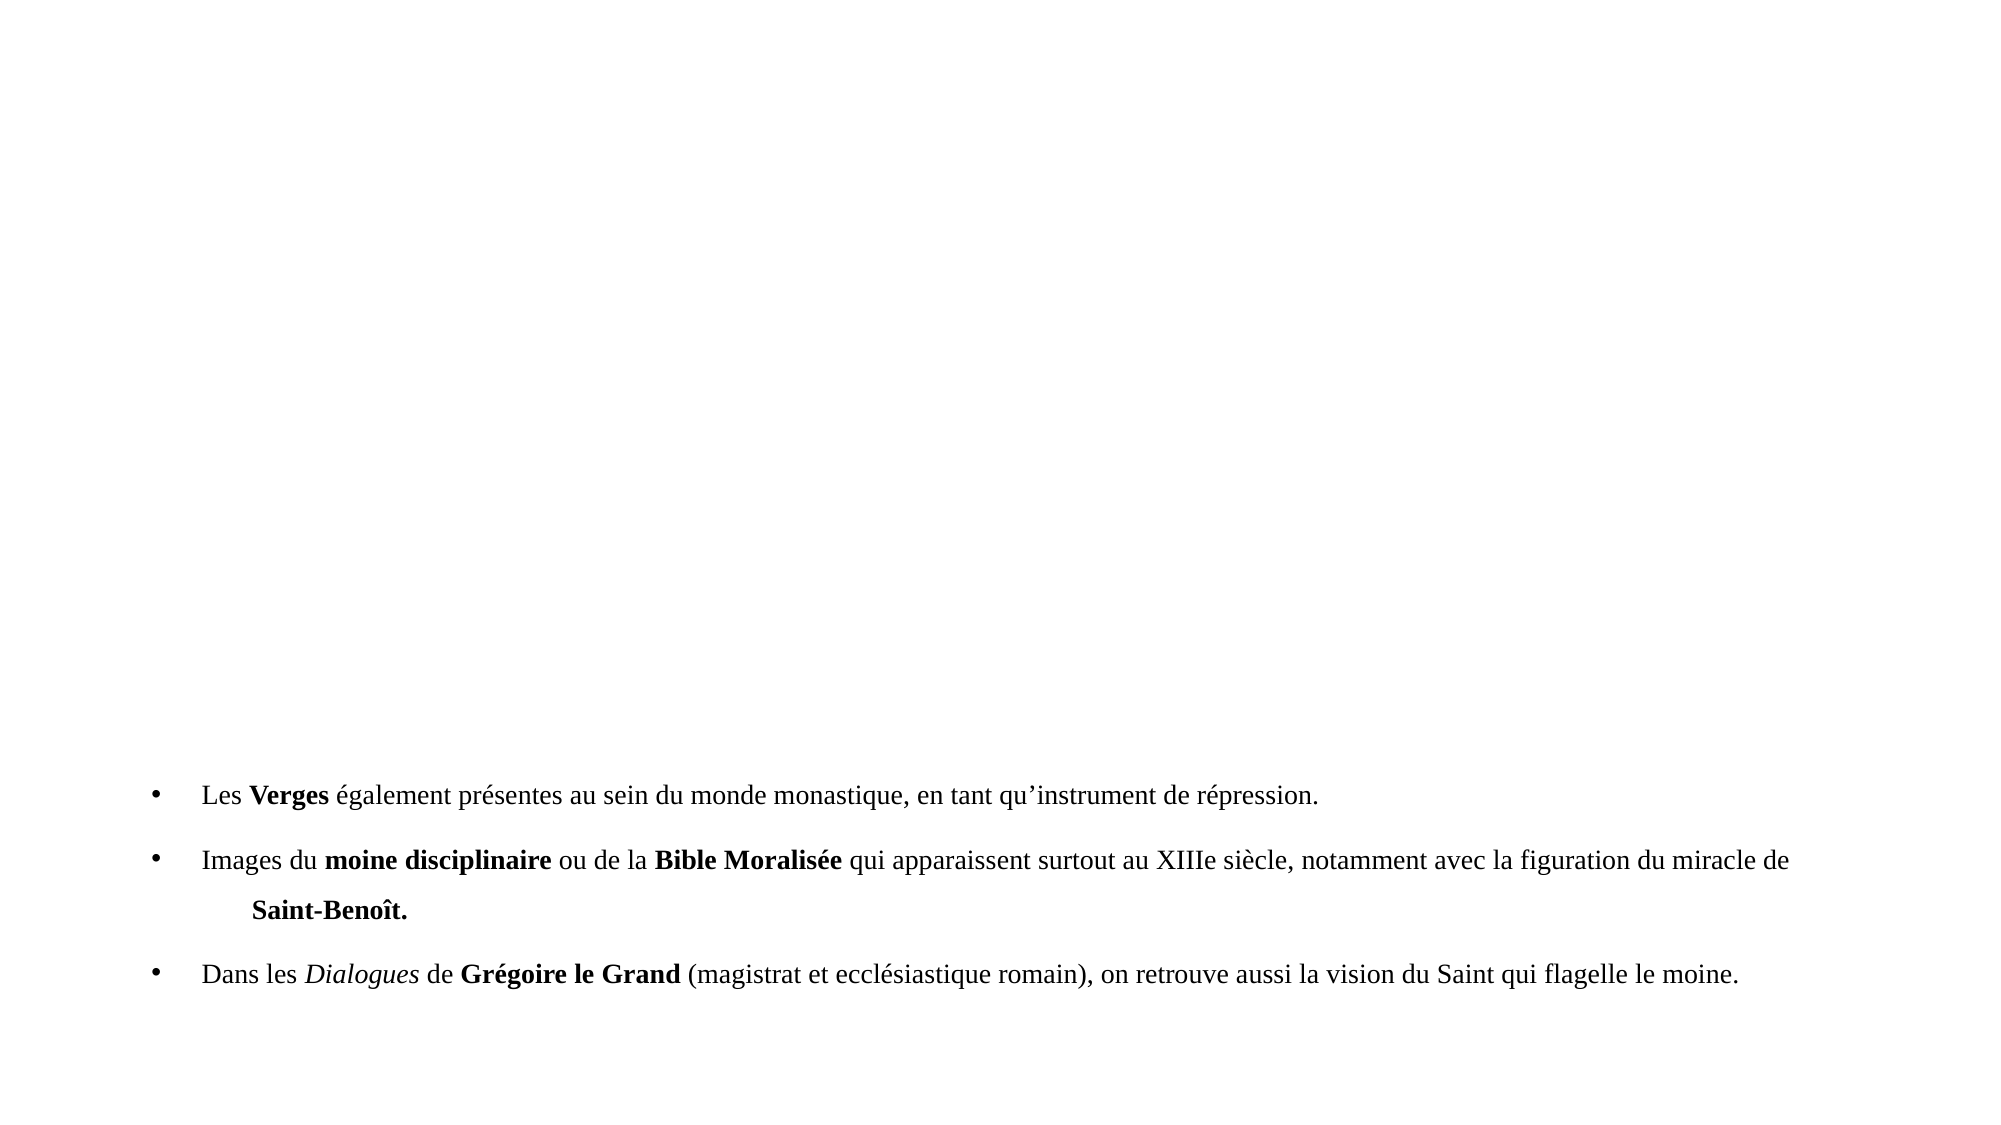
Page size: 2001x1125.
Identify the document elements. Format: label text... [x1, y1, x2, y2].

list Les Verges également présentes au sein du monde monastique, en tant qu’instrument de répression. Images du moine disciplinaire ou de la Bible Moralisée qui apparaissent surtout au XIIIe siècle, notamment avec la figuration du miracle de Saint-Benoît. Dans les Dialogues de Grégoire le Grand (magistrat et ecclésiastique romain), on retrouve aussi la vision du Saint qui flagelle le moine. [66, 66, 1937, 1071]
